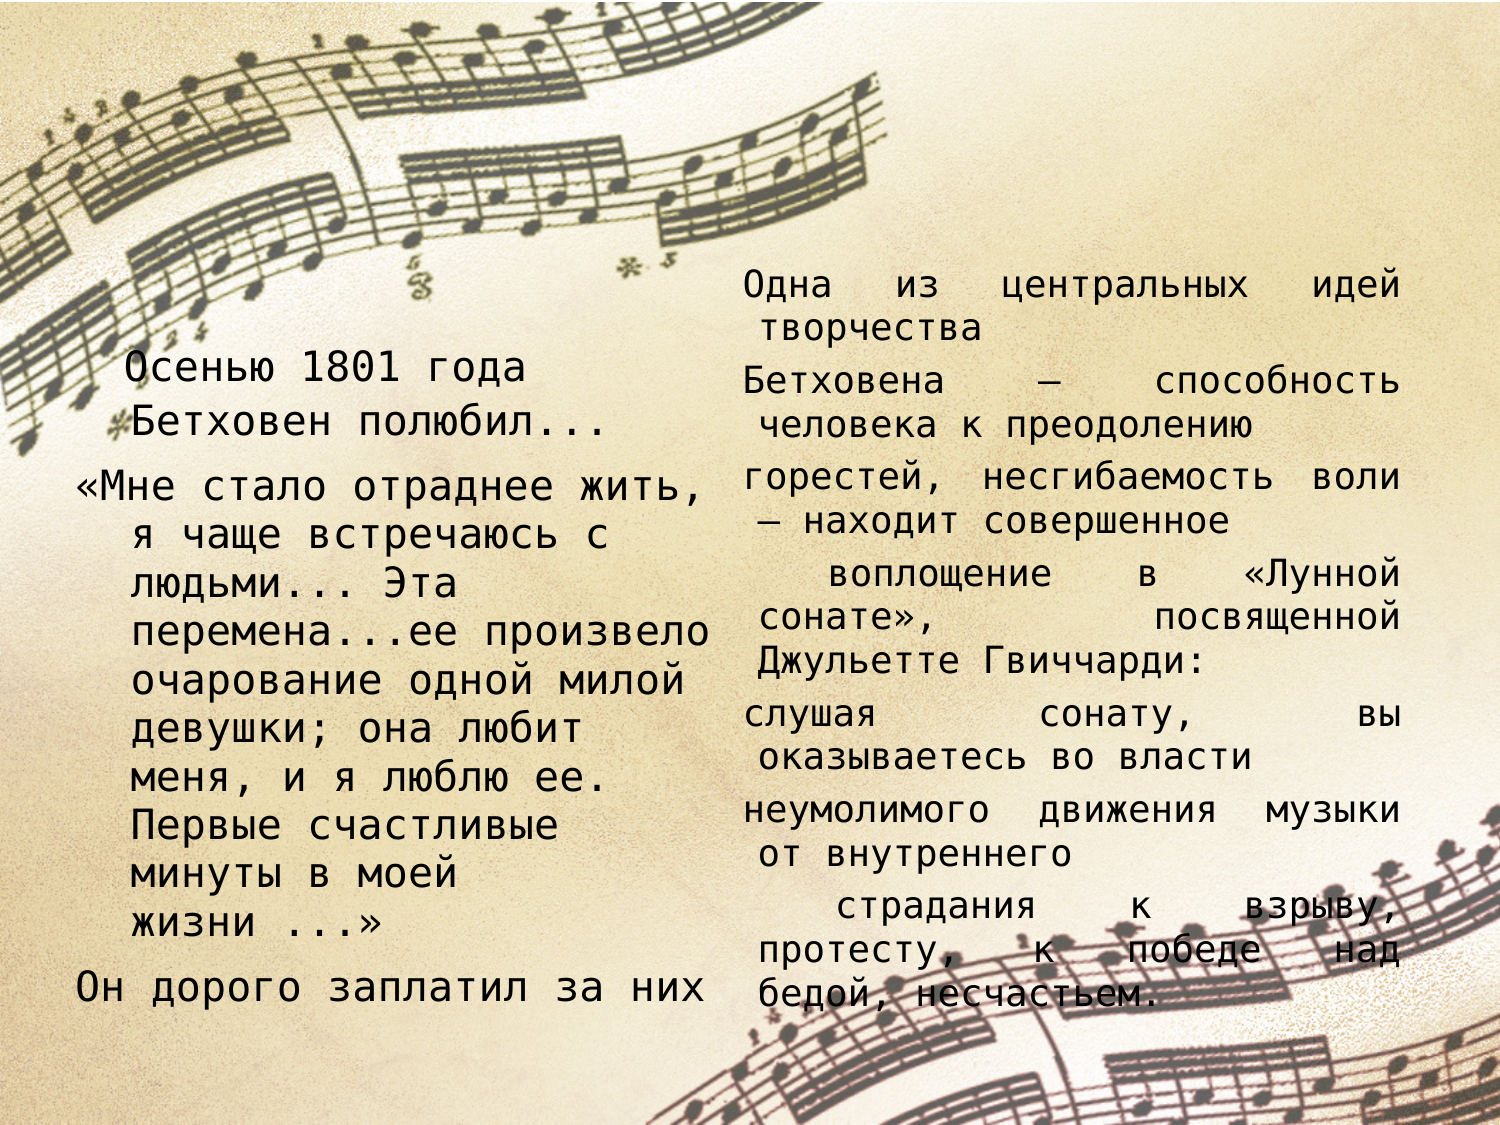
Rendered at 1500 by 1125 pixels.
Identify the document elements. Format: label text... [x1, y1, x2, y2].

list Осенью 1801 года Бетховен полюбил... «Мне стало отраднее жить, я чаще встречаюсь с людьми... Эта перемена...ее произвело очарование одной милой девушки; она любит меня, и я люблю ее. Первые счастливые минуты в моей жизни ...» Он дорого заплатил за них [74, 321, 734, 1049]
picture [0, 2, 1500, 1125]
list Одна из центральных идей творчества Бетховена — способность человека к преодолению горестей, несгибаемость воли — находит совершенное воплощение в «Лунной сонате», посвященной Джульетте Гвиччарди: слушая сонату, вы оказываетесь во власти неумолимого движения музыки от внутреннего страдания к взрыву, протесту, к победе над бедой, несчастьем. [742, 262, 1402, 1015]
